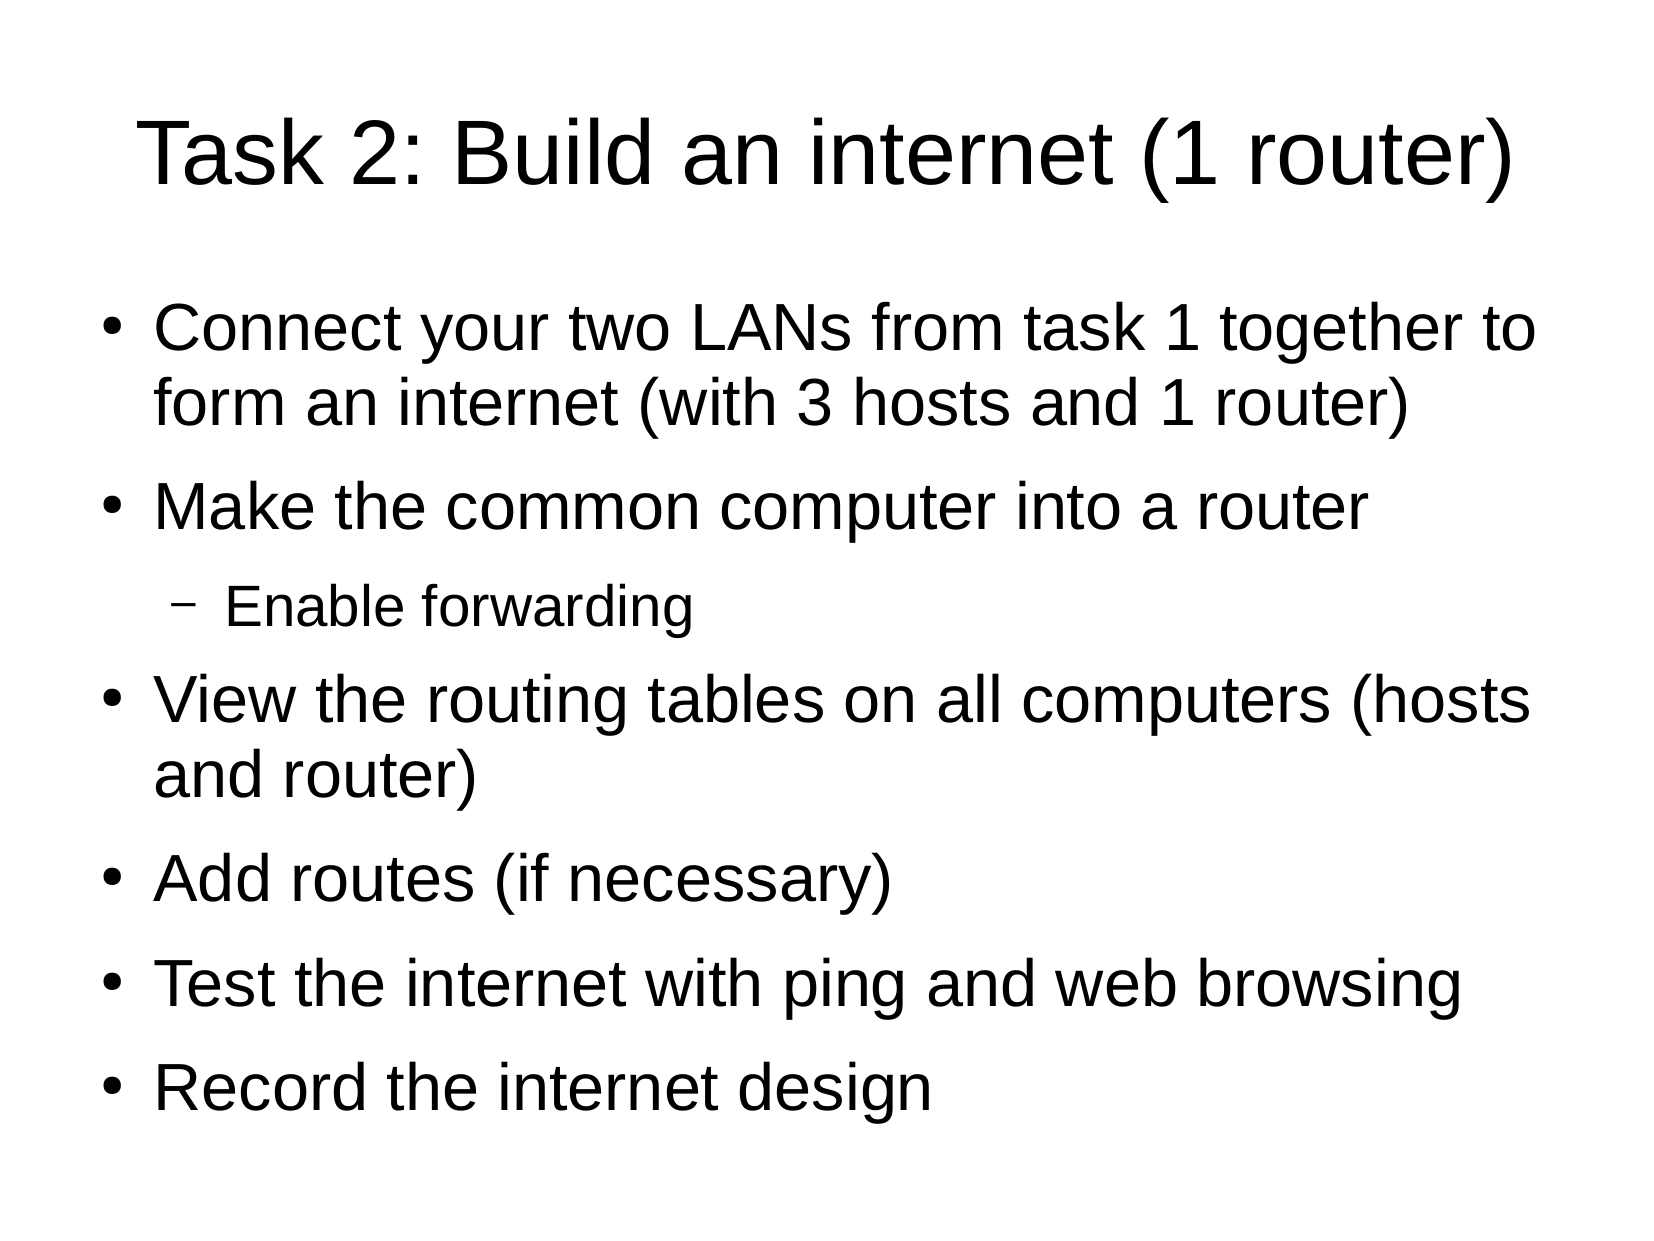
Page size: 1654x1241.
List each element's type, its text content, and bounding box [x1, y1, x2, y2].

title Task 2: Build an internet (1 router) [82, 49, 1571, 257]
list Connect your two LANs from task 1 together to form an internet (with 3 hosts and 1 router) Make the common computer into a router Enable forwarding View the routing tables on all computers (hosts and router) Add routes (if necessary) Test the internet with ping and web browsing Record the internet design [82, 290, 1571, 1205]
